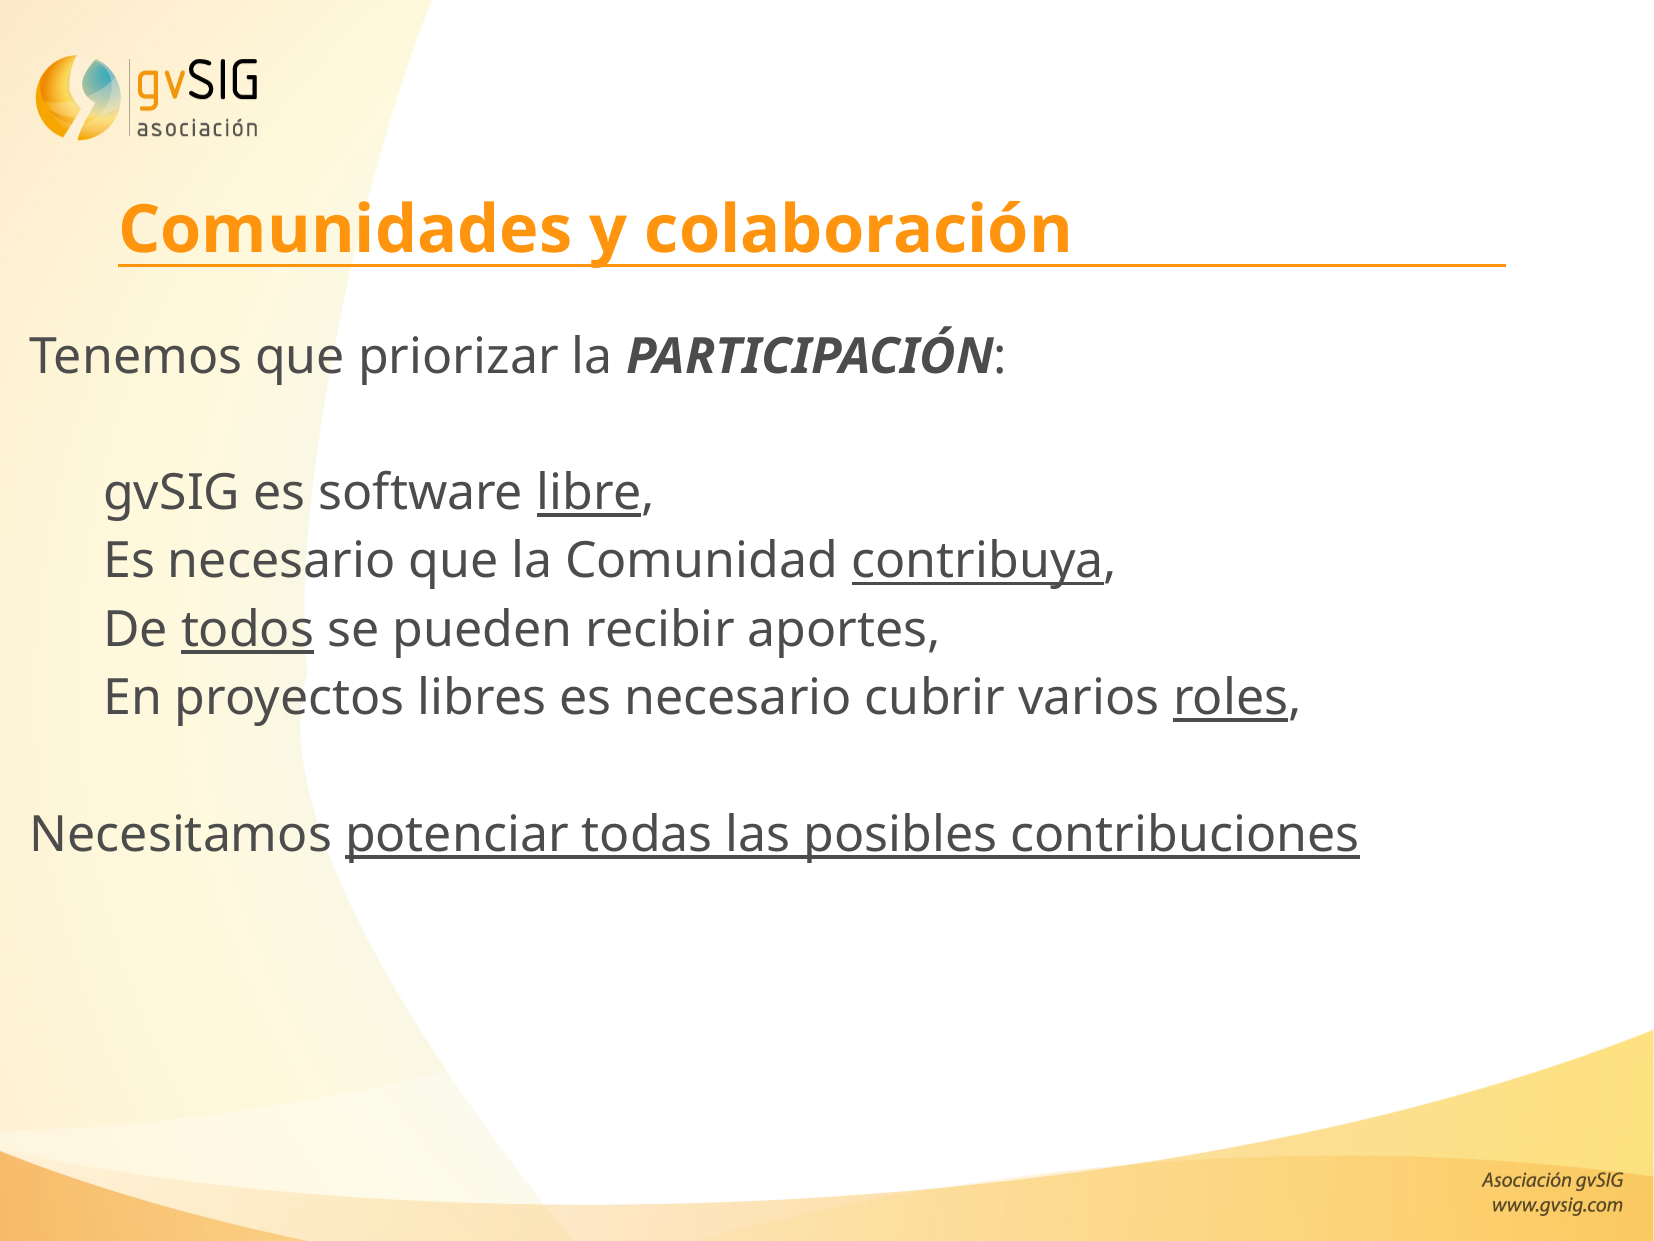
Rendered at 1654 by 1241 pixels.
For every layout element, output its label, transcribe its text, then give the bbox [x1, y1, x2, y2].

title Tenemos que priorizar la PARTICIPACIÓN: gvSIG es software libre, Es necesario que la Comunidad contribuya, De todos se pueden recibir aportes, En proyectos libres es necesario cubrir varios roles, Necesitamos potenciar todas las posibles contribuciones [29, 302, 1654, 1020]
title Comunidades y colaboración [118, 177, 1607, 276]
picture [0, 0, 1654, 1241]
